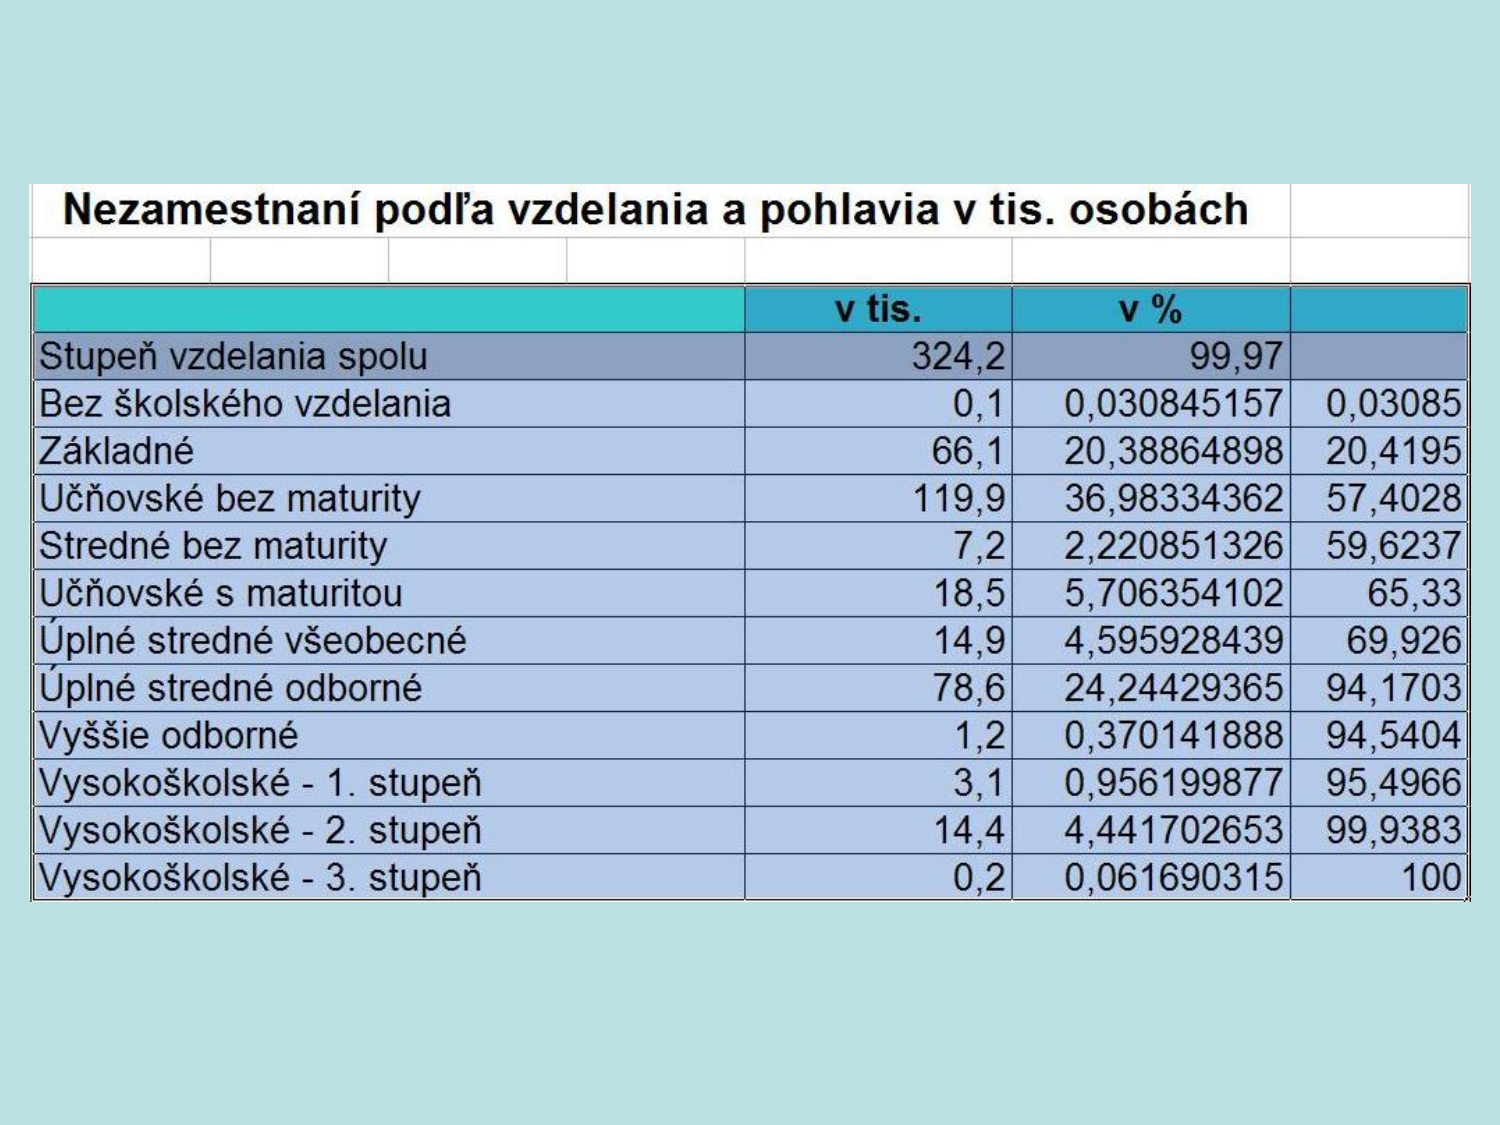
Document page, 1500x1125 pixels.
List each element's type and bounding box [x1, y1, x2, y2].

picture [29, 184, 1471, 902]
